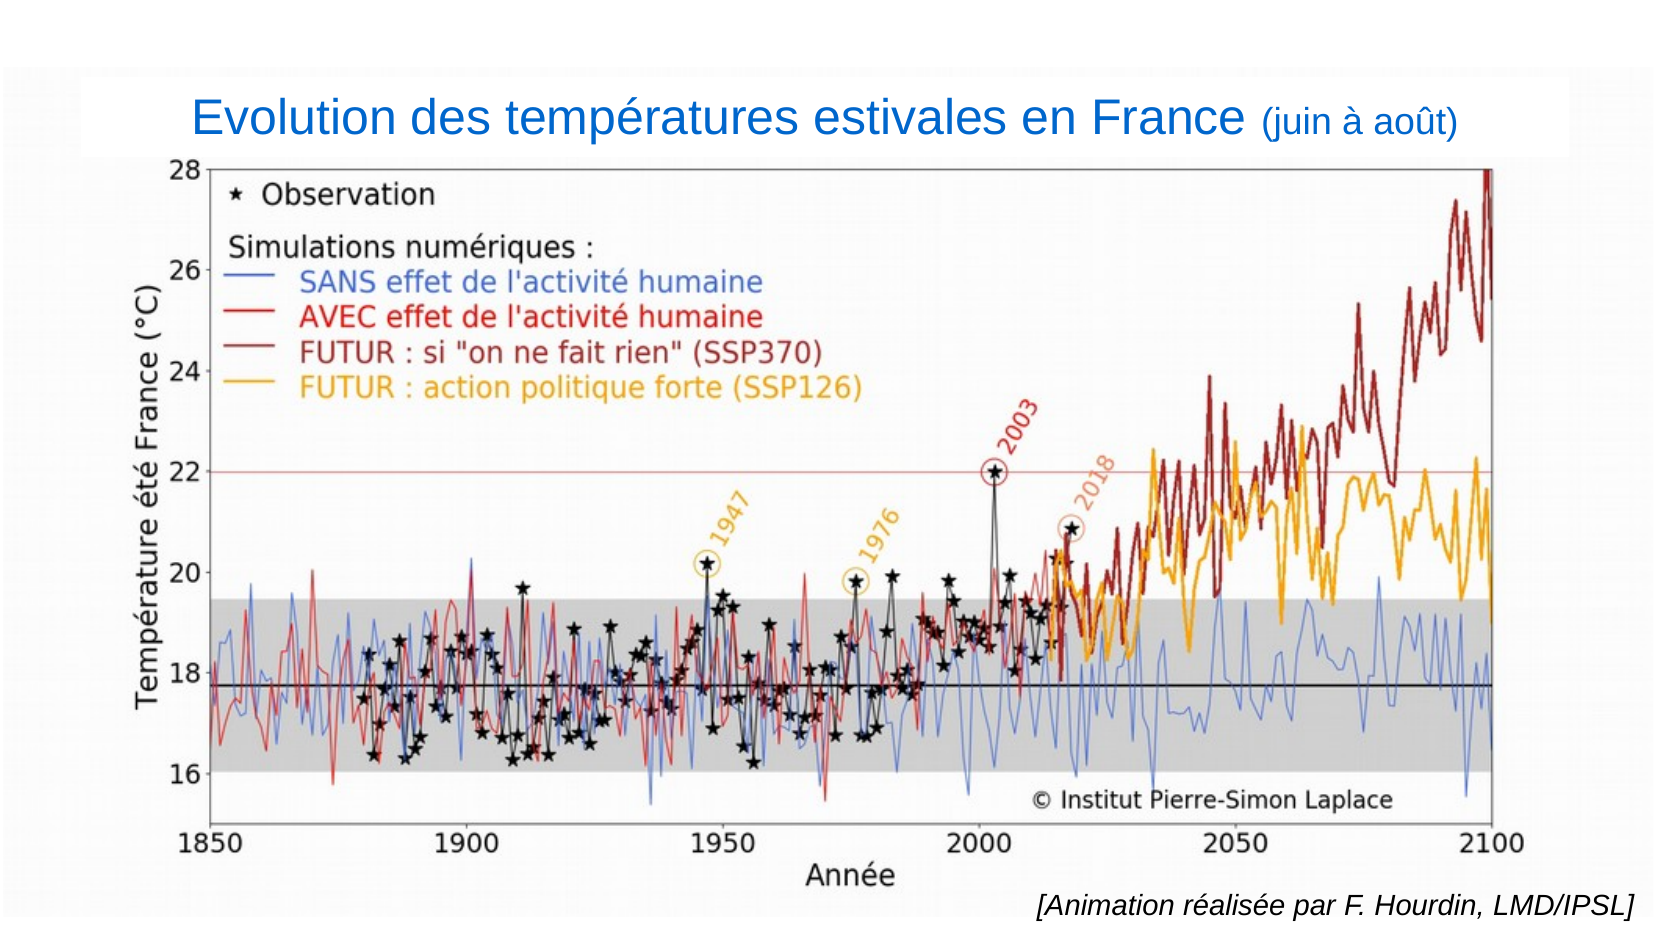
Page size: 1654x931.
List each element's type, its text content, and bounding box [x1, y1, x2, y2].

text_box [Animation réalisée par F. Hourdin, LMD/IPSL] [864, 881, 1651, 931]
picture [3, 67, 1654, 917]
text_box Evolution des températures estivales en France (juin à août) [81, 76, 1570, 157]
